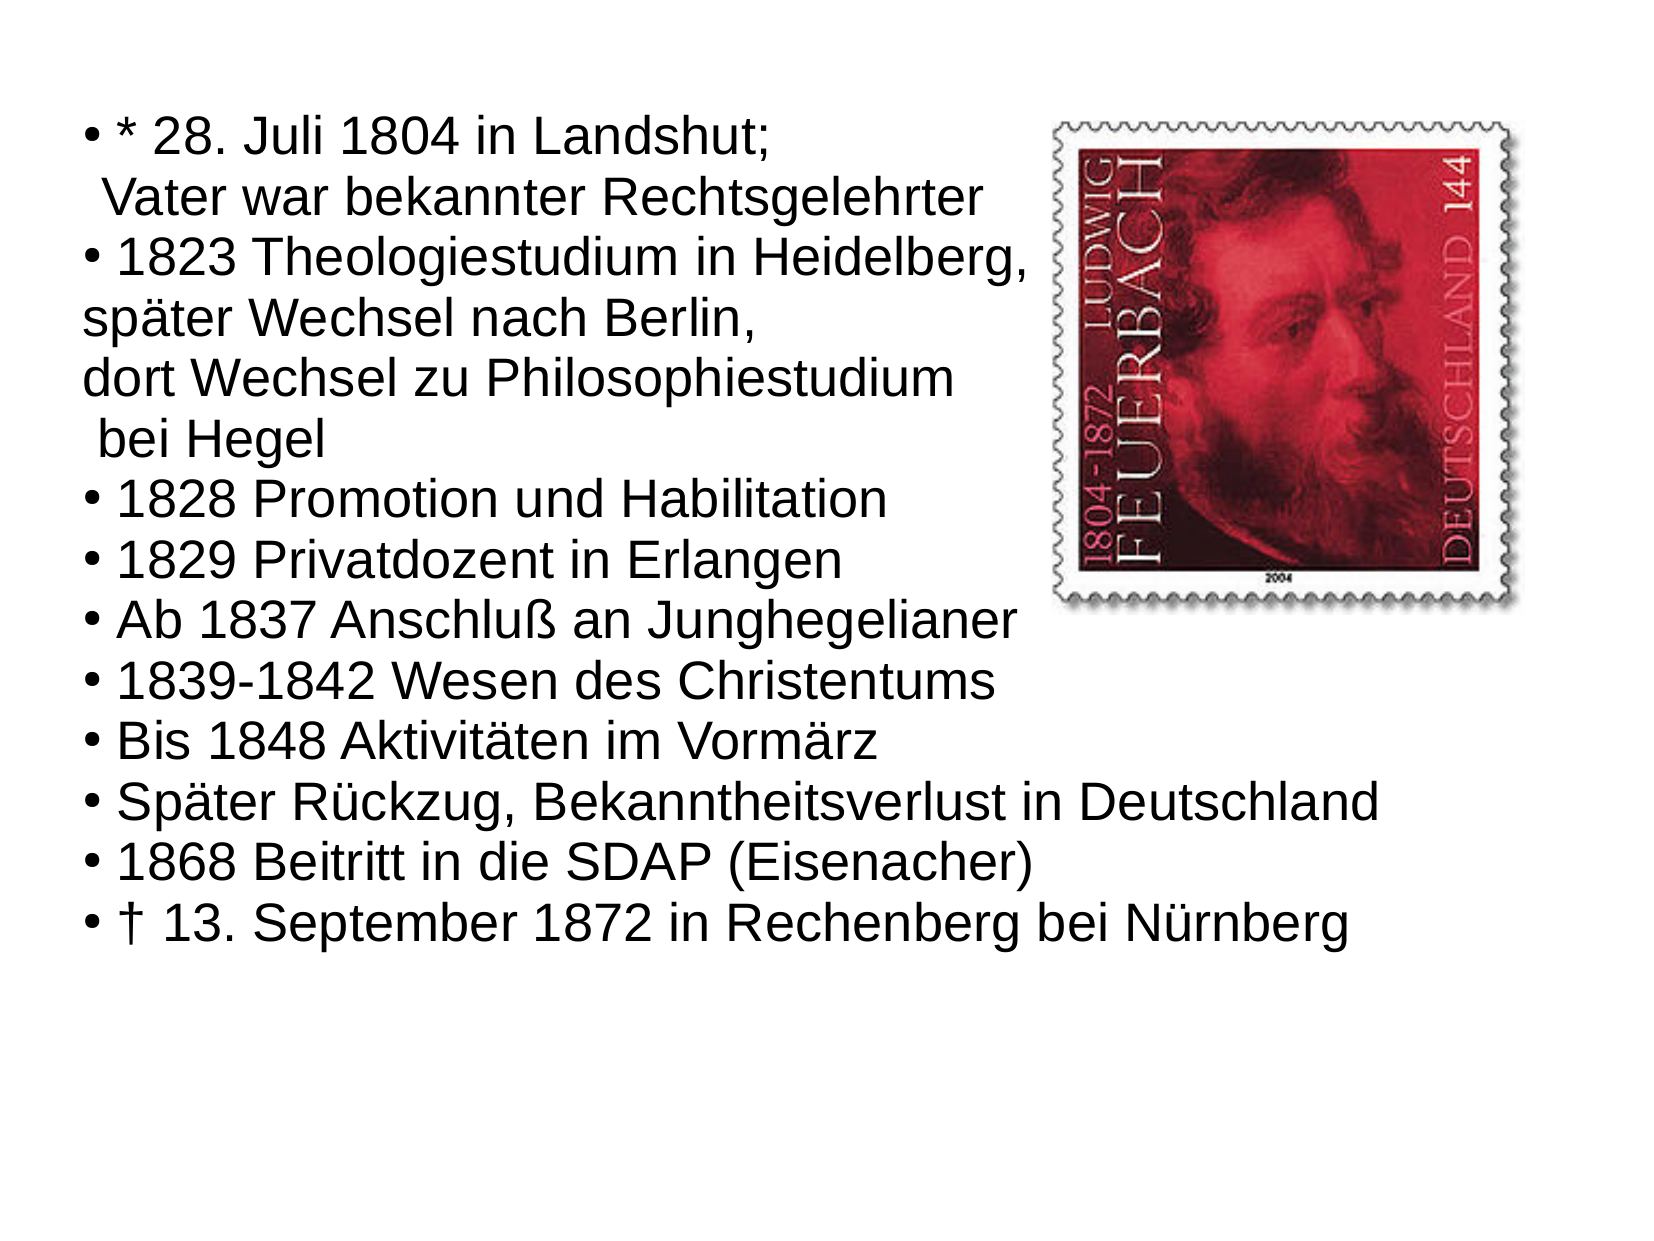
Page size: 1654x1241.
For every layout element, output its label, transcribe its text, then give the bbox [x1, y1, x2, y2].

subtitle * 28. Juli 1804 in Landshut; Vater war bekannter Rechtsgelehrter 1823 Theologiestudium in Heidelberg, später Wechsel nach Berlin, dort Wechsel zu Philosophiestudium bei Hegel 1828 Promotion und Habilitation 1829 Privatdozent in Erlangen Ab 1837 Anschluß an Junghegelianer 1839-1842 Wesen des Christentums Bis 1848 Aktivitäten im Vormärz Später Rückzug, Bekanntheitsverlust in Deutschland 1868 Beitritt in die SDAP (Eisenacher) † 13. September 1872 in Rechenberg bei Nürnberg [82, 49, 1571, 1010]
picture [1051, 120, 1525, 615]
